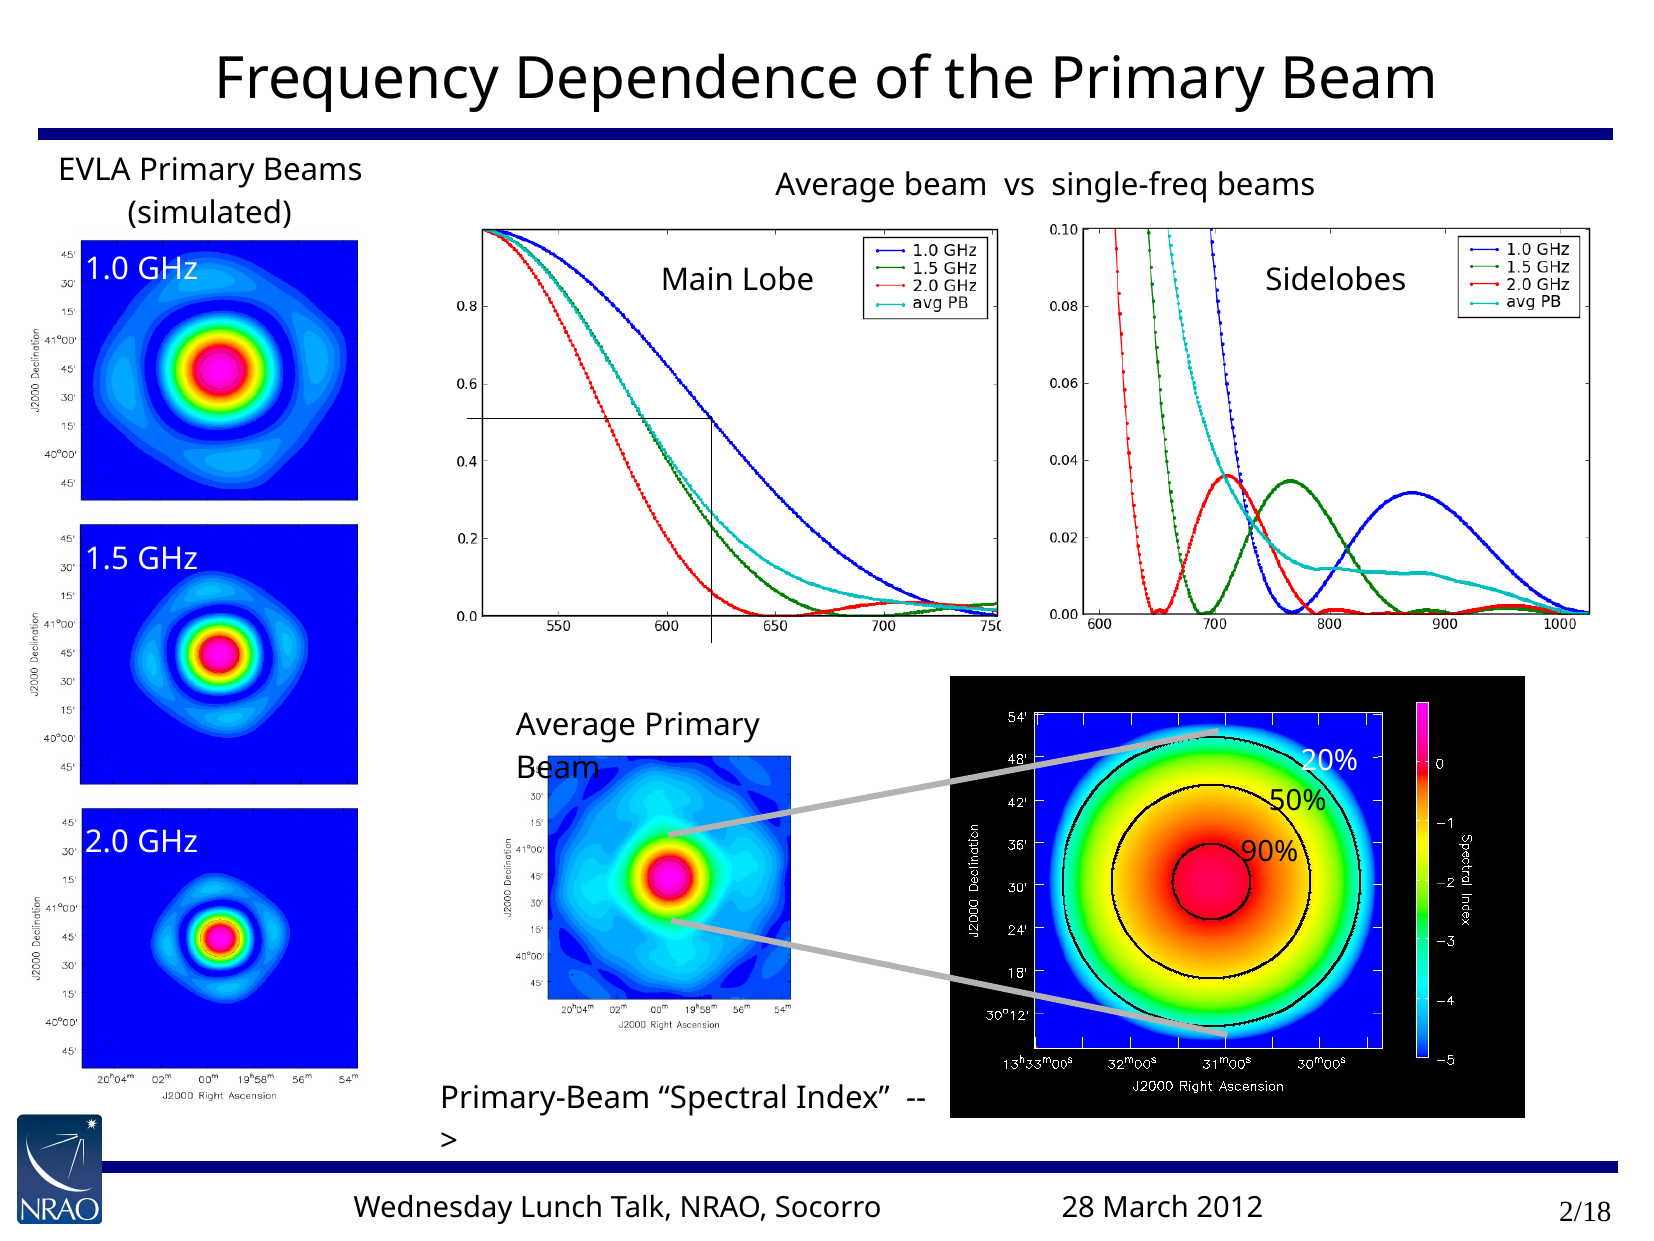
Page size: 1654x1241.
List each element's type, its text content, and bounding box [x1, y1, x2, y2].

picture [950, 755, 1111, 1007]
picture [481, 737, 820, 1041]
picture [17, 1114, 102, 1224]
picture [4, 220, 391, 1113]
text_box Average Primary Beam [501, 694, 856, 748]
text_box Sidelobes [1250, 249, 1435, 302]
text_box 90% [1222, 822, 1345, 873]
text_box Main Lobe [646, 249, 831, 302]
text_box Average beam vs single-freq beams [760, 154, 1364, 208]
picture [576, 784, 764, 971]
text_box Primary-Beam “Spectral Index” --> [425, 1068, 959, 1121]
text_box 50% [1251, 771, 1344, 822]
picture [1058, 731, 1367, 1031]
picture [747, 810, 820, 947]
text_box 1.0 GHz [52, 238, 234, 374]
picture [399, 180, 1653, 665]
text_box 2.0 GHz [52, 811, 234, 947]
picture [950, 676, 1525, 1118]
text_box 1.5 GHz [52, 528, 234, 663]
text_box EVLA Primary Beams (simulated) [40, 147, 402, 233]
text_box 20% [1282, 732, 1375, 783]
title Frequency Dependence of the Primary Beam [82, 39, 1571, 113]
